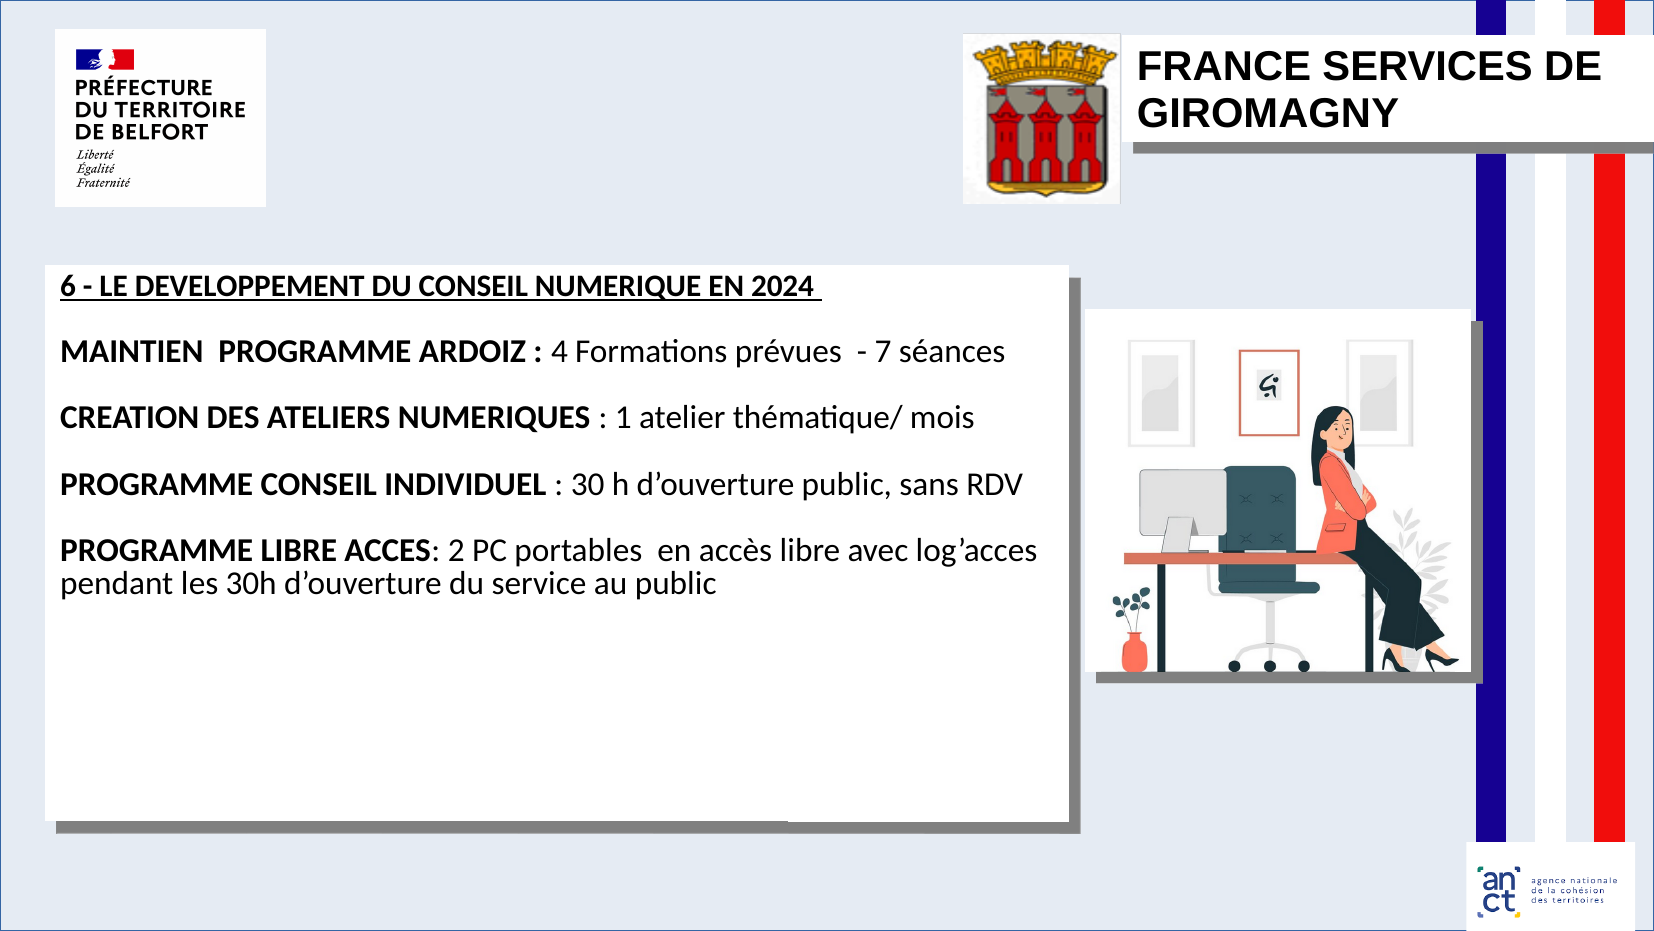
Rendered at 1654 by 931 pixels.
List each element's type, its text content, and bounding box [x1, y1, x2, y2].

picture [963, 32, 1123, 204]
picture [55, 29, 266, 207]
text_box 6 - LE DEVELOPPEMENT DU CONSEIL NUMERIQUE EN 2024 MAINTIEN PROGRAMME ARDOIZ : 4 Formations prévues - 7 séances CREATION DES ATELIERS NUMERIQUES : 1 atelier thématique/ mois PROGRAMME CONSEIL INDIVIDUEL : 30 h d’ouverture public, sans RDV PROGRAMME LIBRE ACCES: 2 PC portables en accès libre avec log’acces pendant les 30h d’ouverture du service au public [45, 265, 1069, 822]
picture [1085, 309, 1471, 672]
picture [1466, 842, 1636, 931]
text_box [0, 0, 1654, 931]
text_box FRANCE SERVICES DE GIROMAGNY [1123, 35, 1654, 142]
